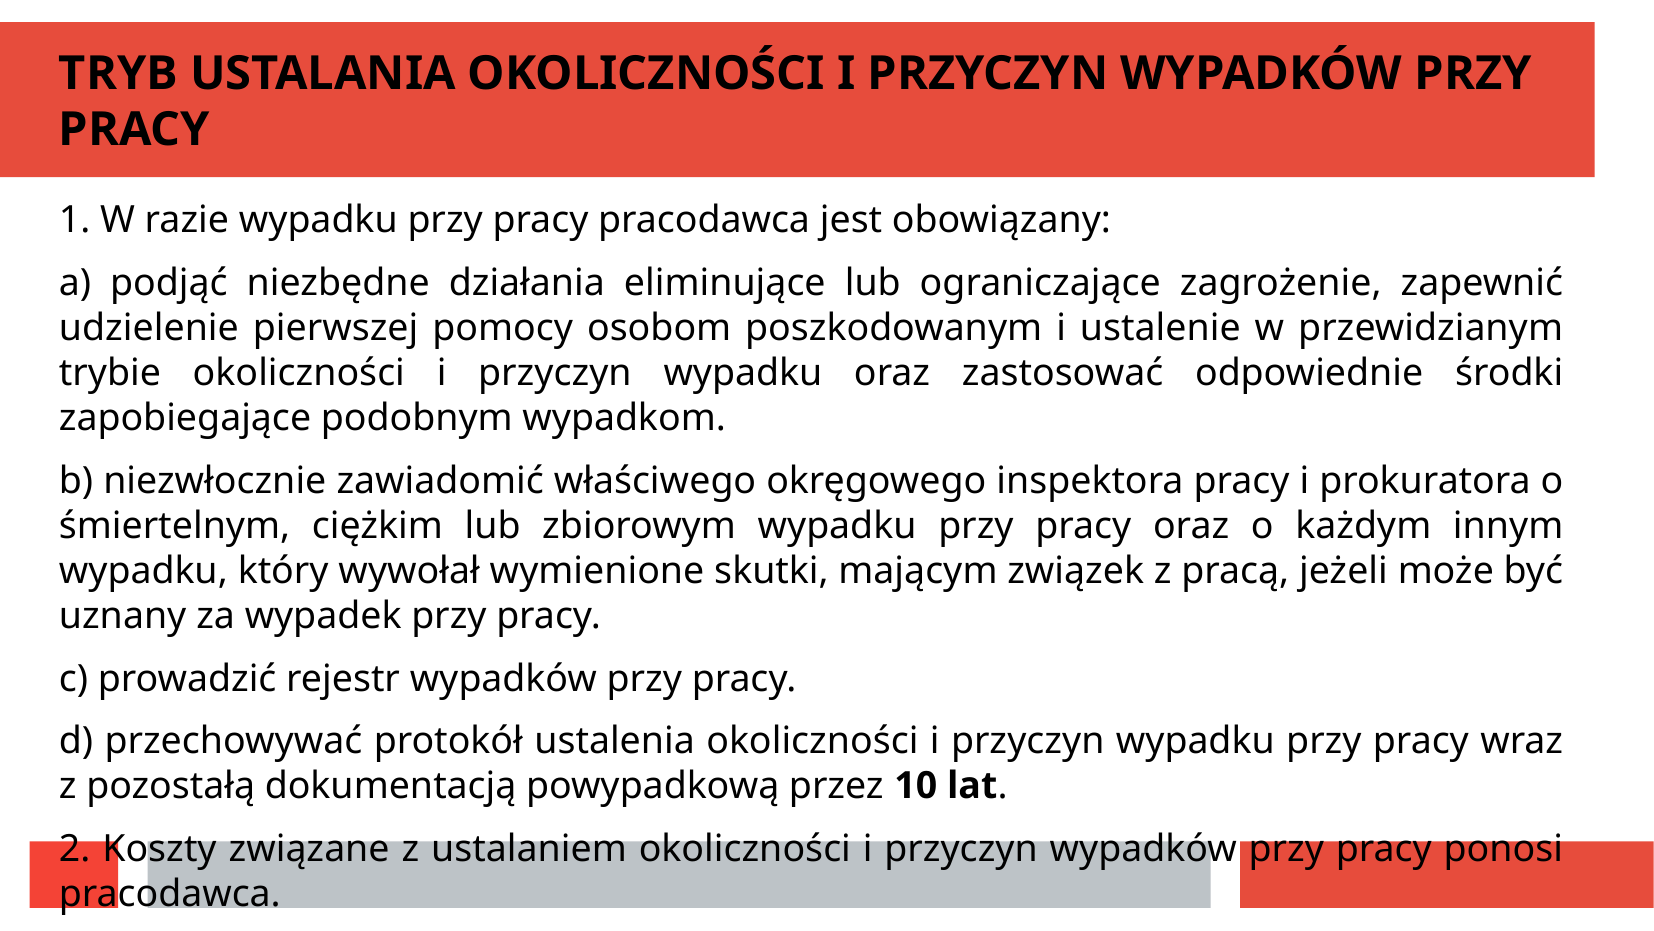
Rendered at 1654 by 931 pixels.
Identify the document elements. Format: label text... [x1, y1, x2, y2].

title TRYB USTALANIA OKOLICZNOŚCI I PRZYCZYN WYPADKÓW PRZY PRACY [59, 41, 1595, 156]
subtitle 1. W razie wypadku przy pracy pracodawca jest obowiązany: a) podjąć niezbędne działania eliminujące lub ograniczające zagrożenie, zapewnić udzielenie pierwszej pomocy osobom poszkodowanym i ustalenie w przewidzianym trybie okoliczności i przyczyn wypadku oraz zastosować odpowiednie środki zapobiegające podobnym wypadkom. b) niezwłocznie zawiadomić właściwego okręgowego inspektora pracy i prokuratora o śmiertelnym, ciężkim lub zbiorowym wypadku przy pracy oraz o każdym innym wypadku, który wywołał wymienione skutki, mającym związek z pracą, jeżeli może być uznany za wypadek przy pracy. c) prowadzić rejestr wypadków przy pracy. d) przechowywać protokół ustalenia okoliczności i przyczyn wypadku przy pracy wraz z pozostałą dokumentacją powypadkową przez 10 lat. 2. Koszty związane z ustalaniem okoliczności i przyczyn wypadków przy pracy ponosi pracodawca. [59, 194, 1565, 826]
